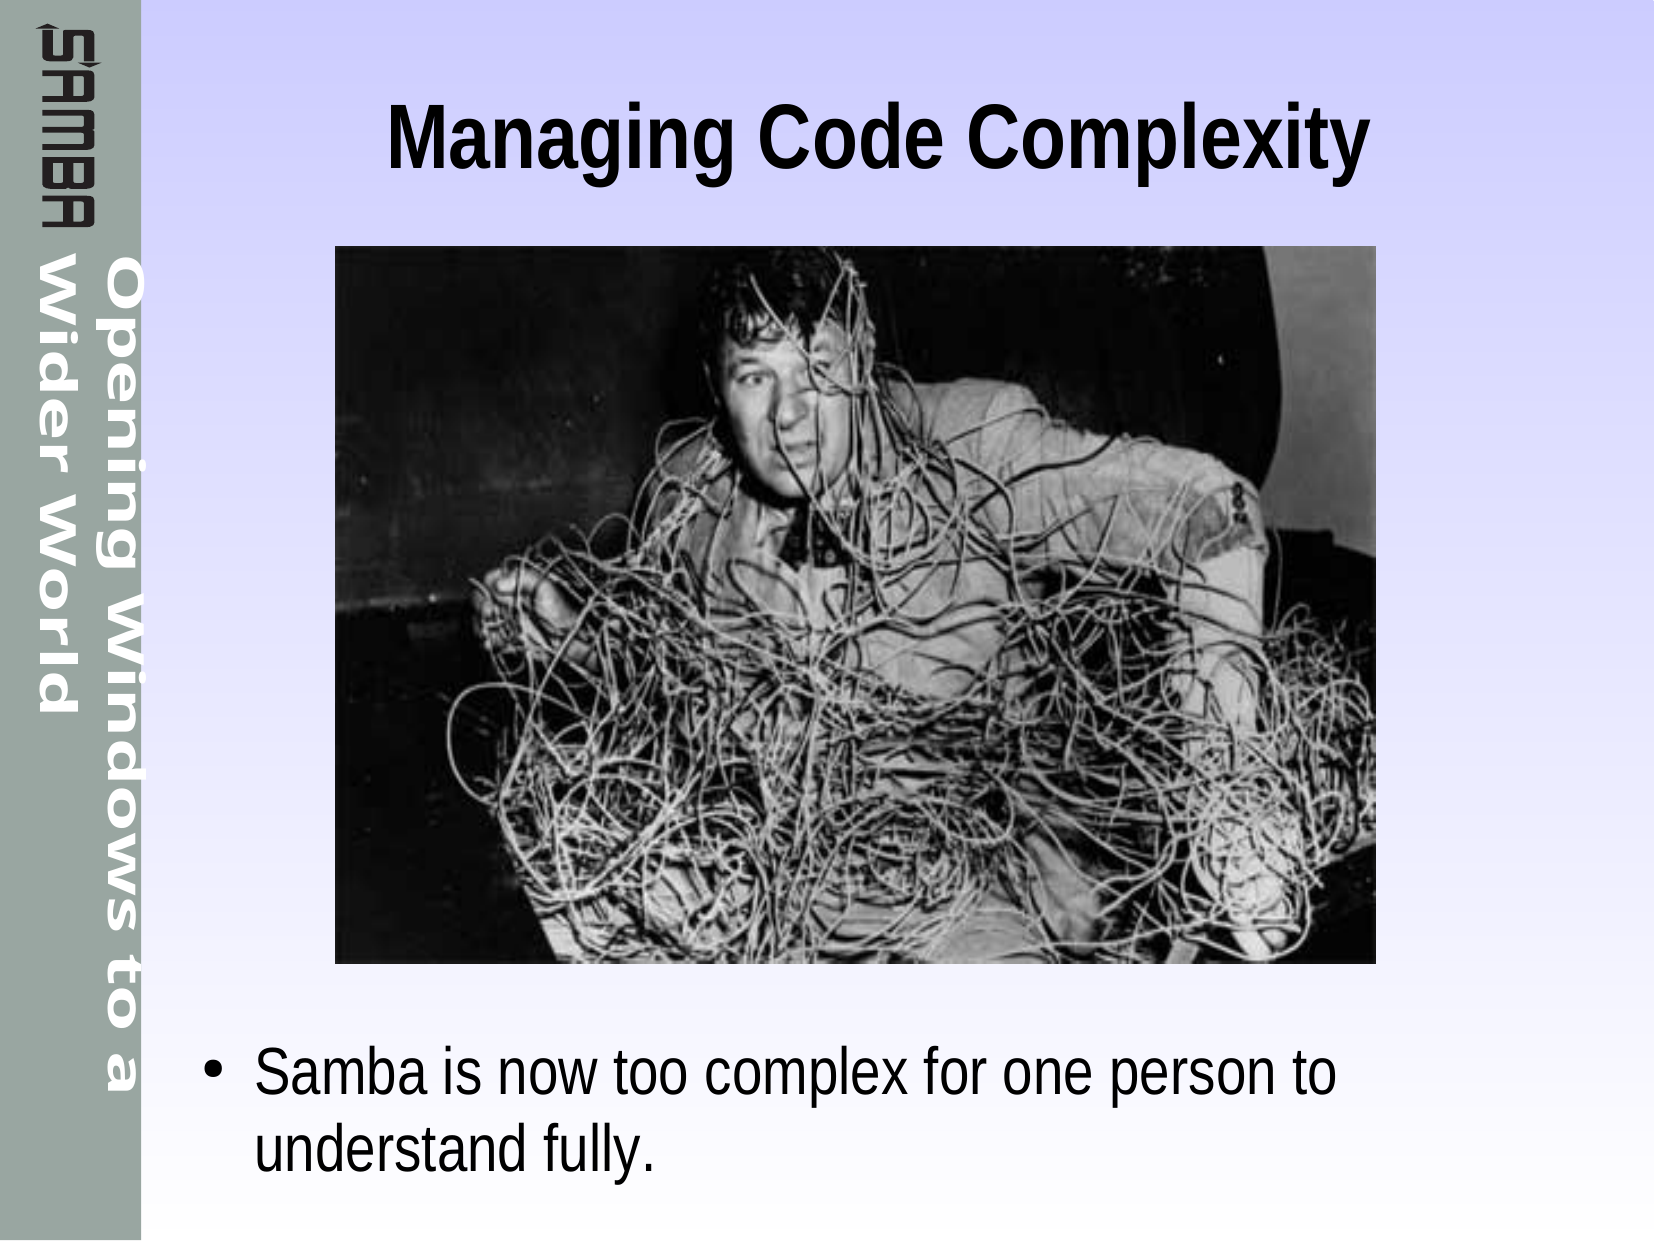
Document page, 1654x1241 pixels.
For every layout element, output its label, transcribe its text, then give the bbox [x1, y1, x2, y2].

list Samba is now too complex for one person to understand fully. [183, 1032, 1598, 1184]
title Managing Code Complexity [173, 31, 1586, 239]
picture [335, 246, 1376, 964]
